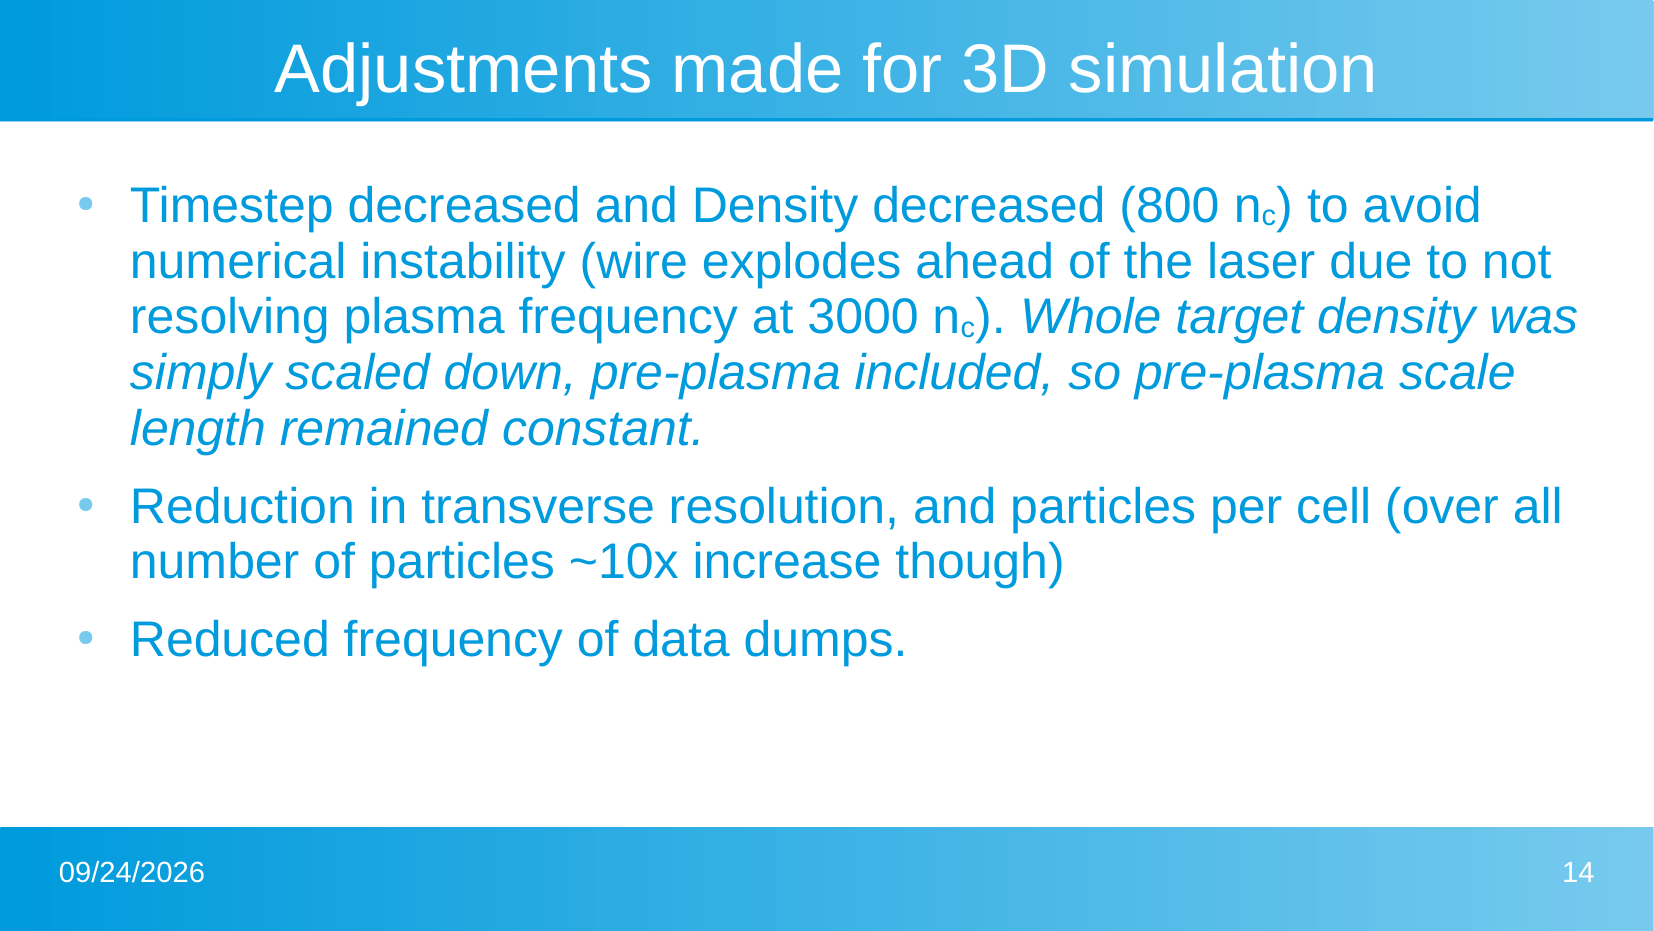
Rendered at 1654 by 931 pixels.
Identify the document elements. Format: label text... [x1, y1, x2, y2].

title Adjustments made for 3D simulation [59, 29, 1595, 108]
list Timestep decreased and Density decreased (800 nc) to avoid numerical instability (wire explodes ahead of the laser due to not resolving plasma frequency at 3000 nc). Whole target density was simply scaled down, pre-plasma included, so pre-plasma scale length remained constant. Reduction in transverse resolution, and particles per cell (over all number of particles ~10x increase though) Reduced frequency of data dumps. [59, 177, 1595, 768]
